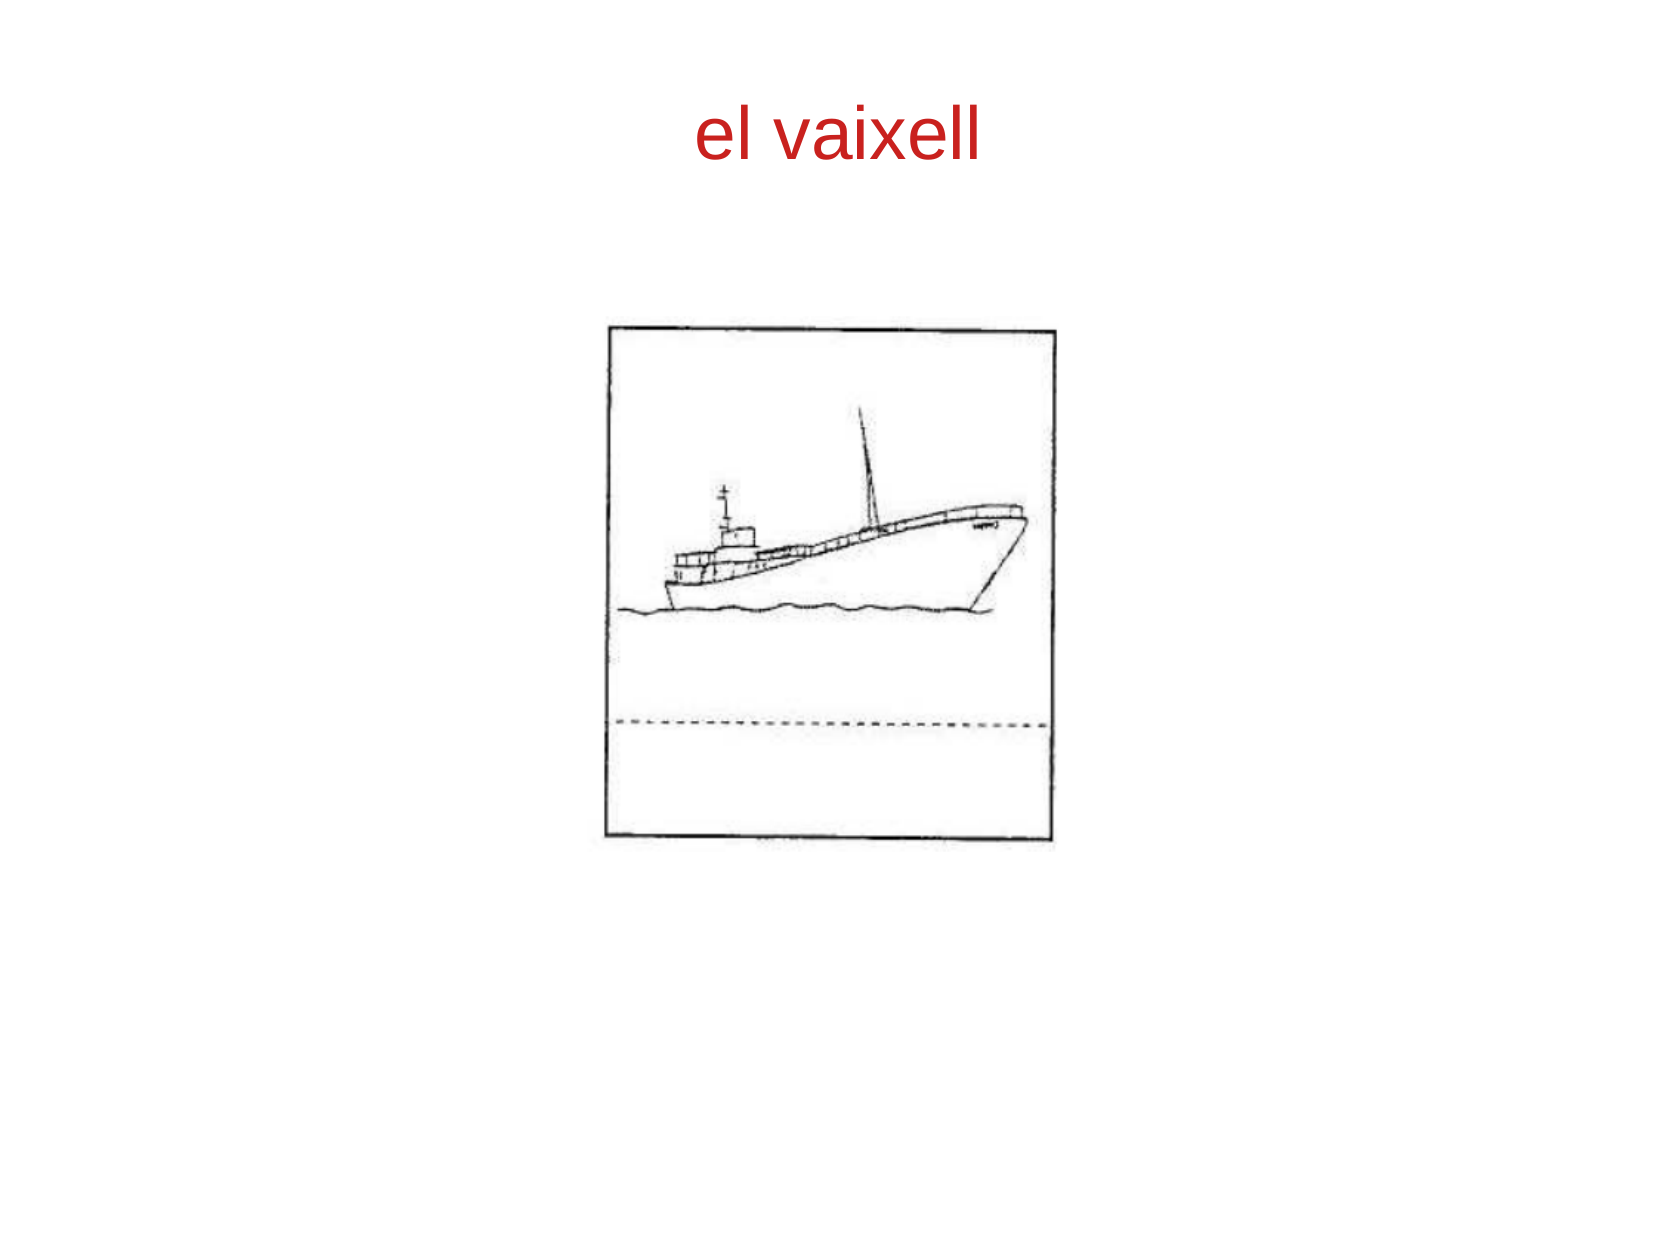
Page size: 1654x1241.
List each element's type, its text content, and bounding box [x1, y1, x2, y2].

picture [581, 291, 1094, 873]
text_box el vaixell [389, 58, 1288, 201]
